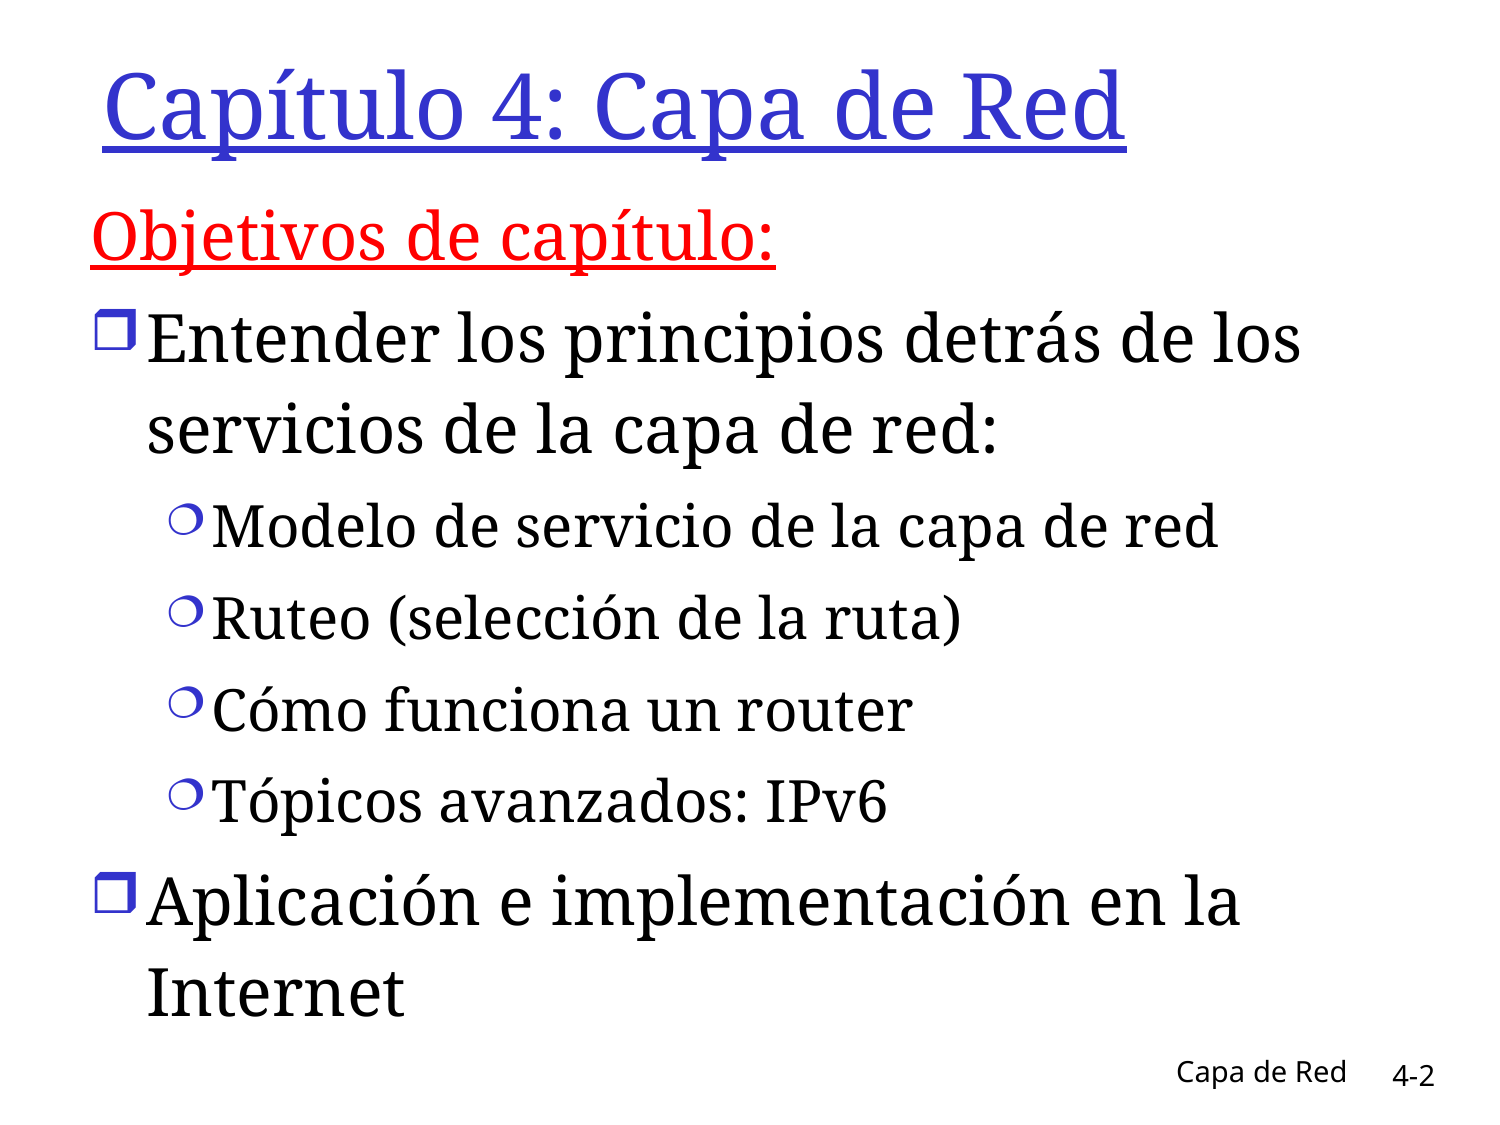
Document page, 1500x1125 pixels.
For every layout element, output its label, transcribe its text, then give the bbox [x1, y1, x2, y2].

title Capítulo 4: Capa de Red [87, 23, 1426, 187]
list Objetivos de capítulo: Entender los principios detrás de los servicios de la capa de red: Modelo de servicio de la capa de red Ruteo (selección de la ruta) Cómo funciona un router Tópicos avanzados: IPv6 Aplicación e implementación en la Internet [75, 187, 1463, 1051]
